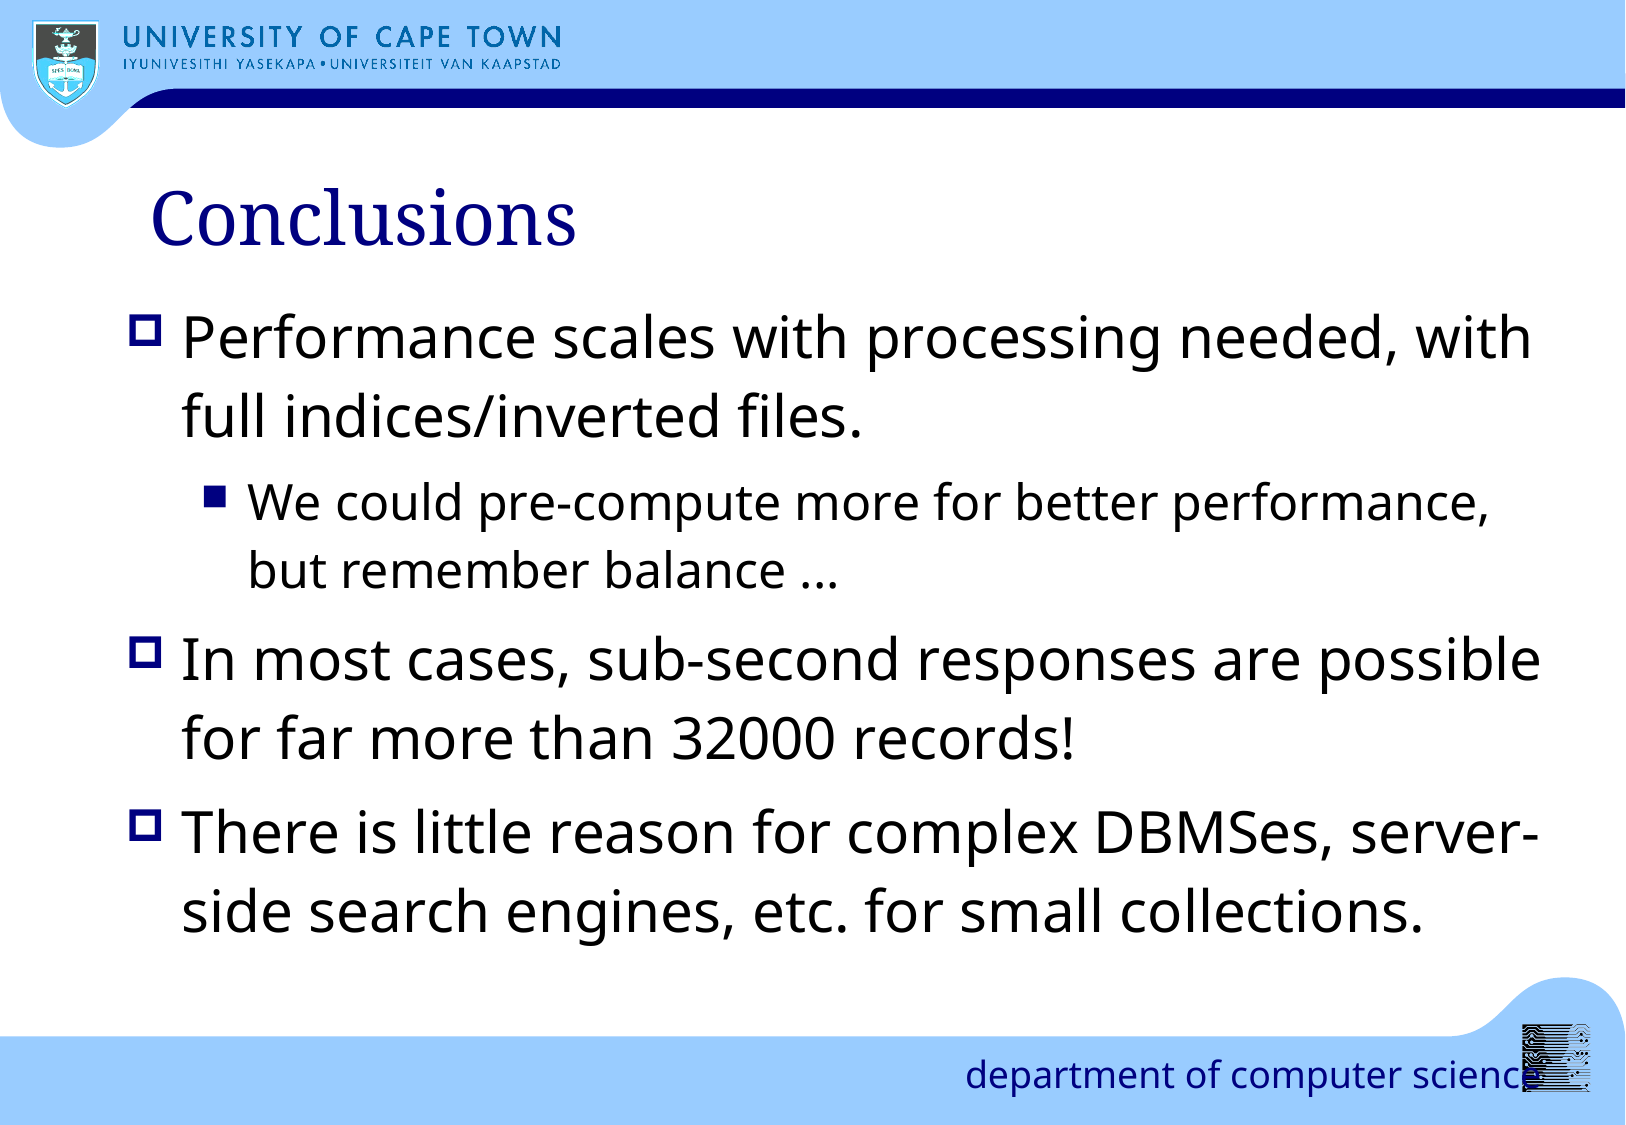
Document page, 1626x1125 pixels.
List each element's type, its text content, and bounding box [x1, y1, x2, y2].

picture [1526, 1070, 1536, 1076]
title Conclusions [134, 140, 1571, 268]
picture [120, 23, 563, 71]
picture [1522, 1024, 1591, 1092]
list Performance scales with processing needed, with full indices/inverted files. We could pre-compute more for better performance, but remember balance ... In most cases, sub-second responses are possible for far more than 32000 records! There is little reason for complex DBMSes, server-side search engines, etc. for small collections. [125, 296, 1570, 955]
